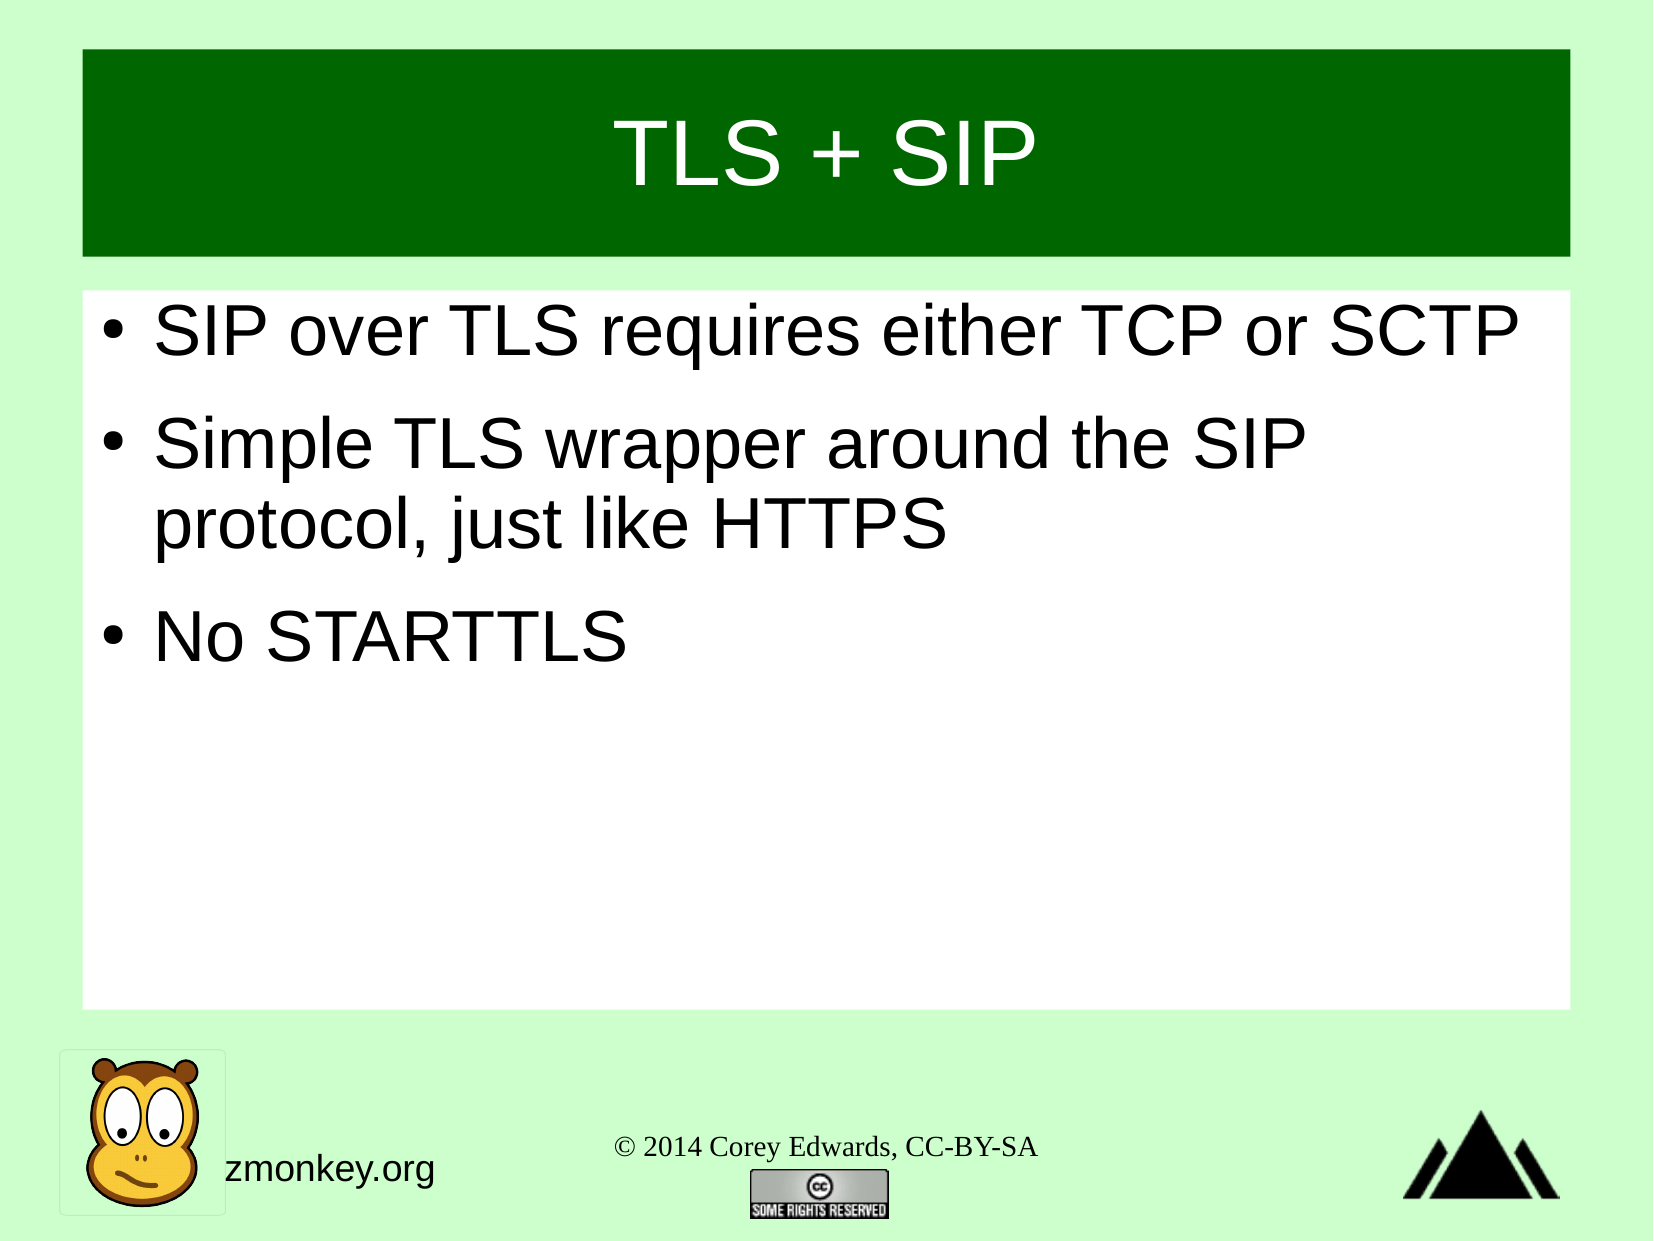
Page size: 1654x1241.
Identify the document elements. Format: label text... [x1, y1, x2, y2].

picture [1403, 1109, 1560, 1225]
list SIP over TLS requires either TCP or SCTP Simple TLS wrapper around the SIP protocol, just like HTTPS No STARTTLS [82, 290, 1571, 1010]
picture [750, 1169, 889, 1219]
picture [59, 1049, 226, 1216]
title TLS + SIP [82, 49, 1571, 257]
